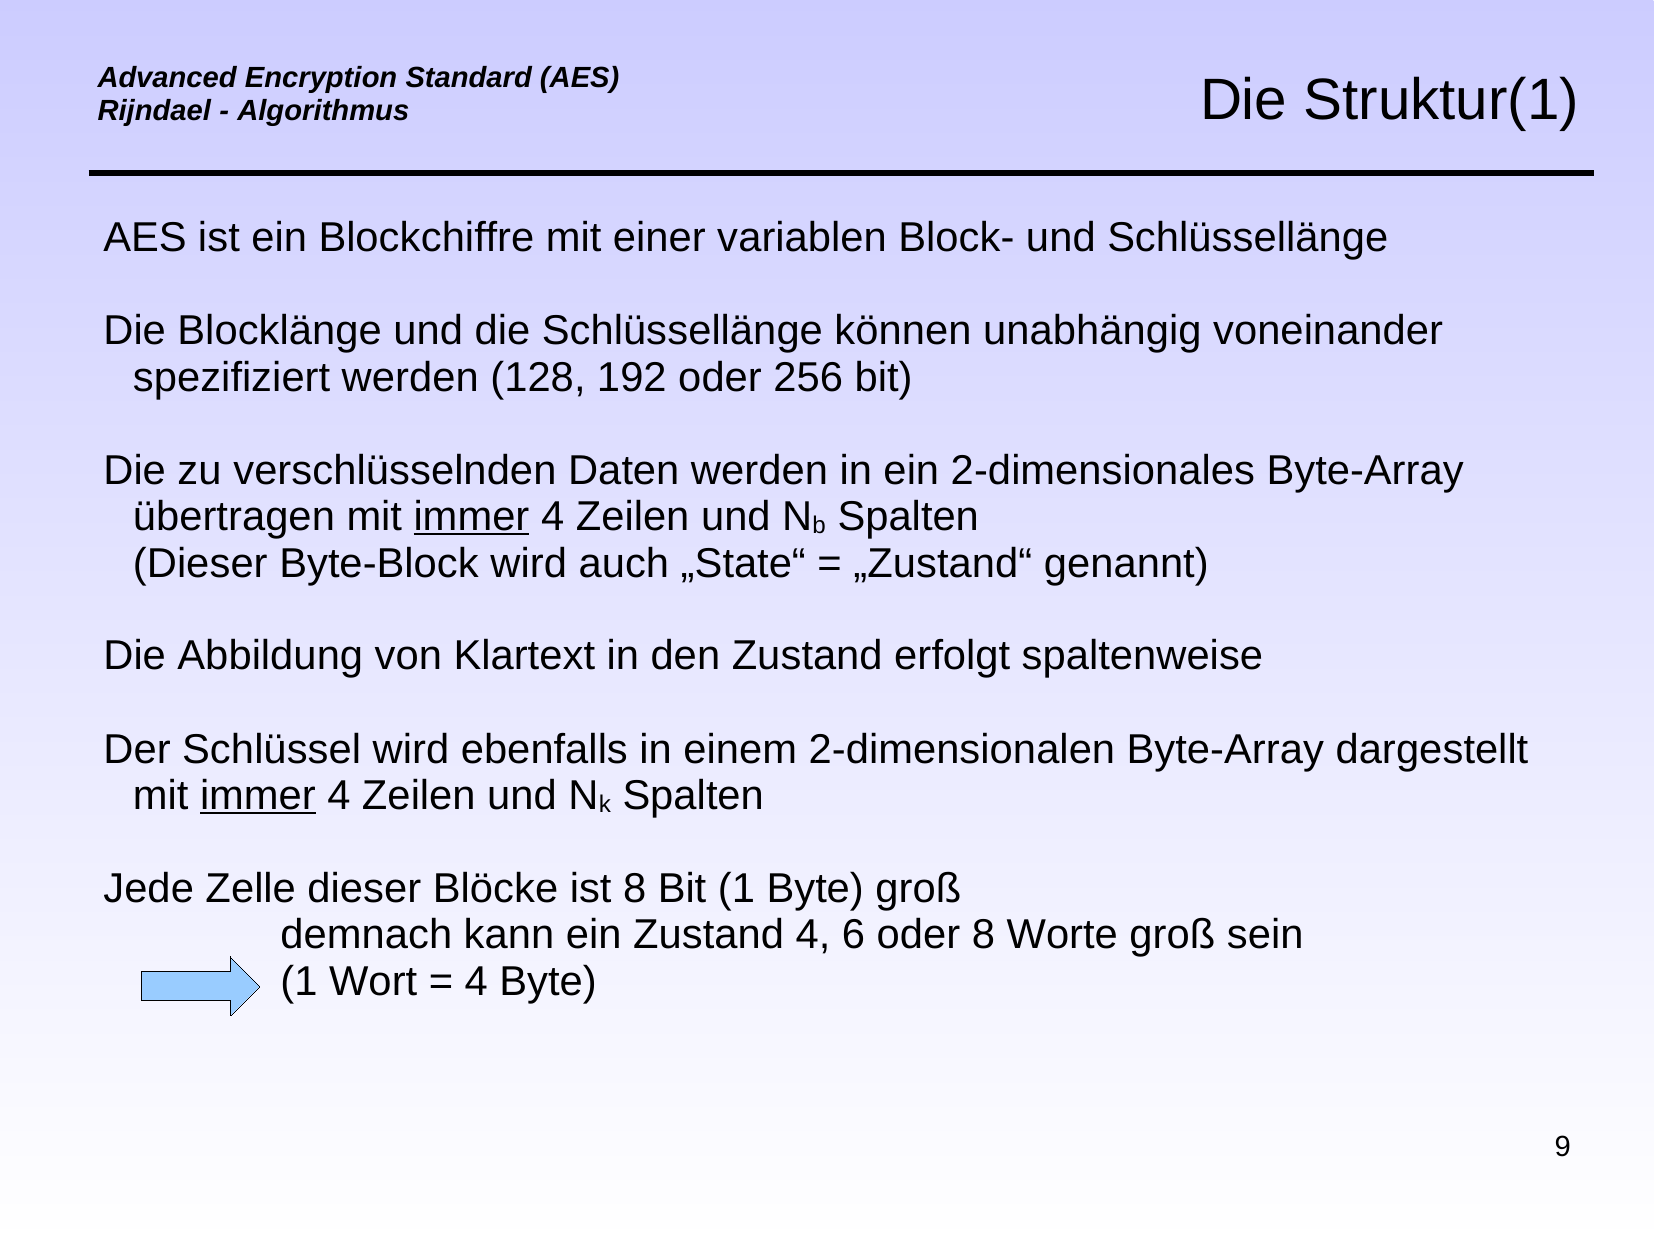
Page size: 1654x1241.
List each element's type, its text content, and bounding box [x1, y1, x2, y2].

text_box AES ist ein Blockchiffre mit einer variablen Block- und Schlüssellänge Die Blocklänge und die Schlüssellänge können unabhängig voneinander spezifiziert werden (128, 192 oder 256 bit) Die zu verschlüsselnden Daten werden in ein 2-dimensionales Byte-Array übertragen mit immer 4 Zeilen und Nb Spalten (Dieser Byte-Block wird auch „State“ = „Zustand“ genannt) Die Abbildung von Klartext in den Zustand erfolgt spaltenweise Der Schlüssel wird ebenfalls in einem 2-dimensionalen Byte-Array dargestellt mit immer 4 Zeilen und Nk Spalten Jede Zelle dieser Blöcke ist 8 Bit (1 Byte) groß demnach kann ein Zustand 4, 6 oder 8 Worte groß sein (1 Wort = 4 Byte) [88, 206, 1595, 1044]
text_box [141, 956, 260, 1016]
text_box Advanced Encryption Standard (AES) Rijndael - Algorithmus [82, 29, 650, 159]
text_box Die Struktur(1) [767, 59, 1595, 139]
